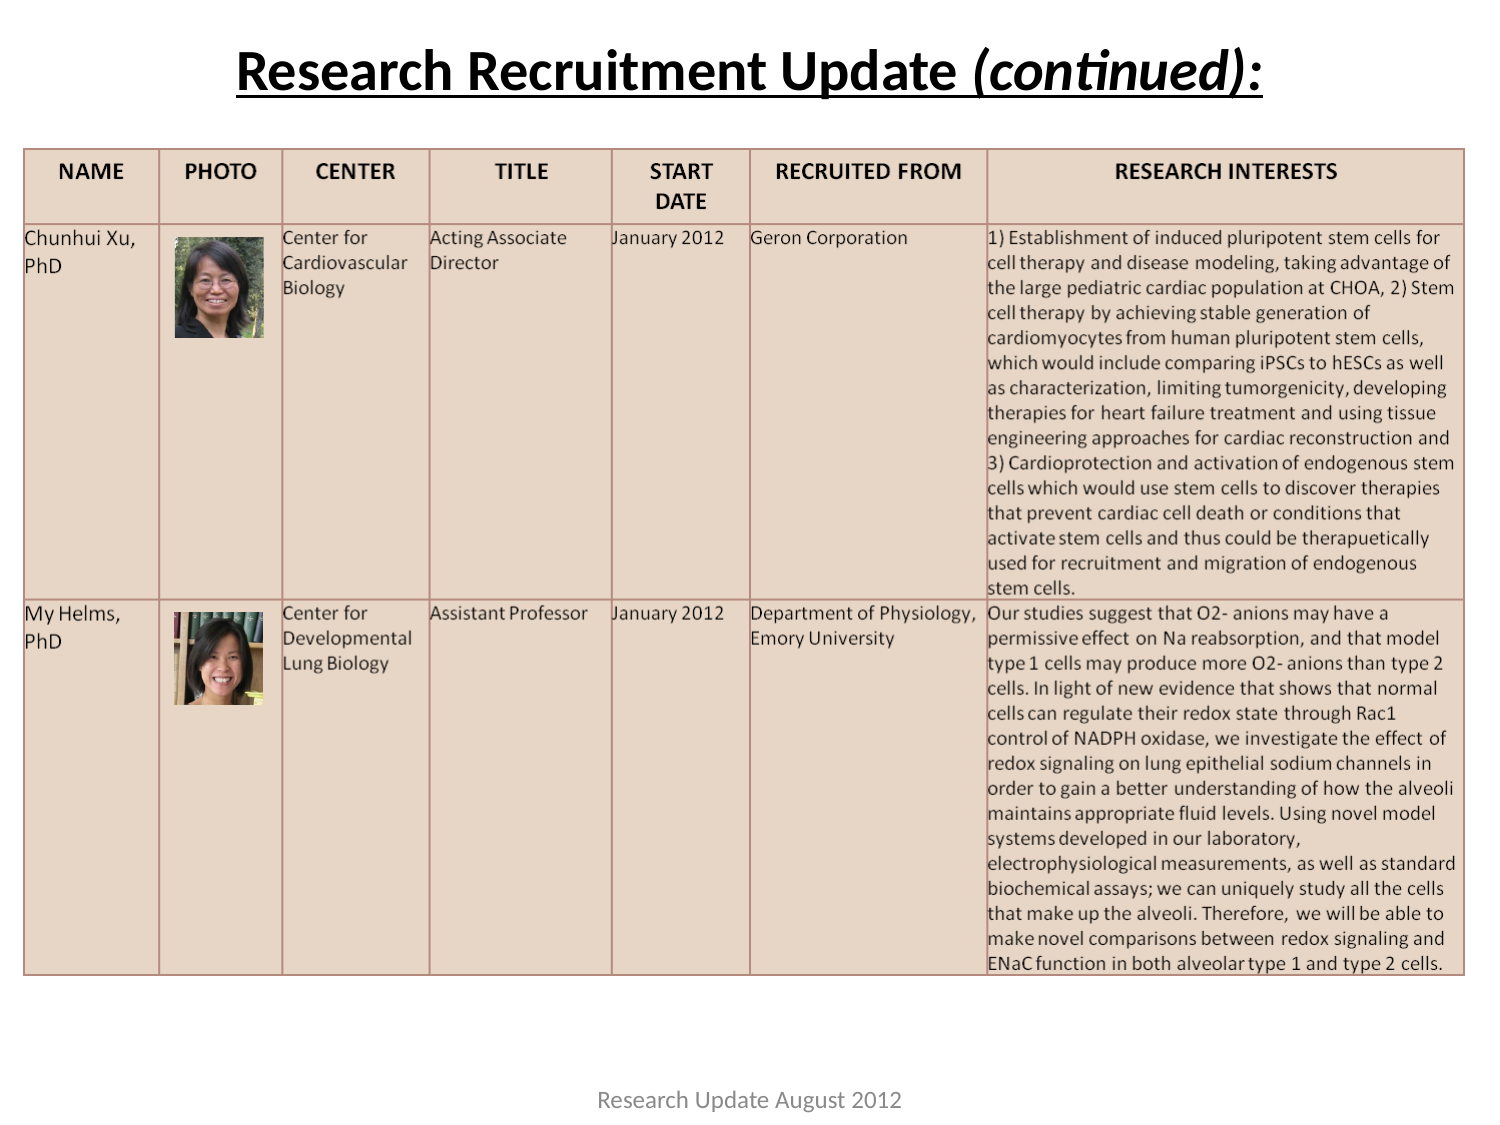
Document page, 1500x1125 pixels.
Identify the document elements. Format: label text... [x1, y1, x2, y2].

picture [12, 138, 1476, 987]
text_box Research Update August 2012 [512, 1072, 988, 1125]
text_box Research Recruitment Update (continued): [50, 24, 1463, 113]
